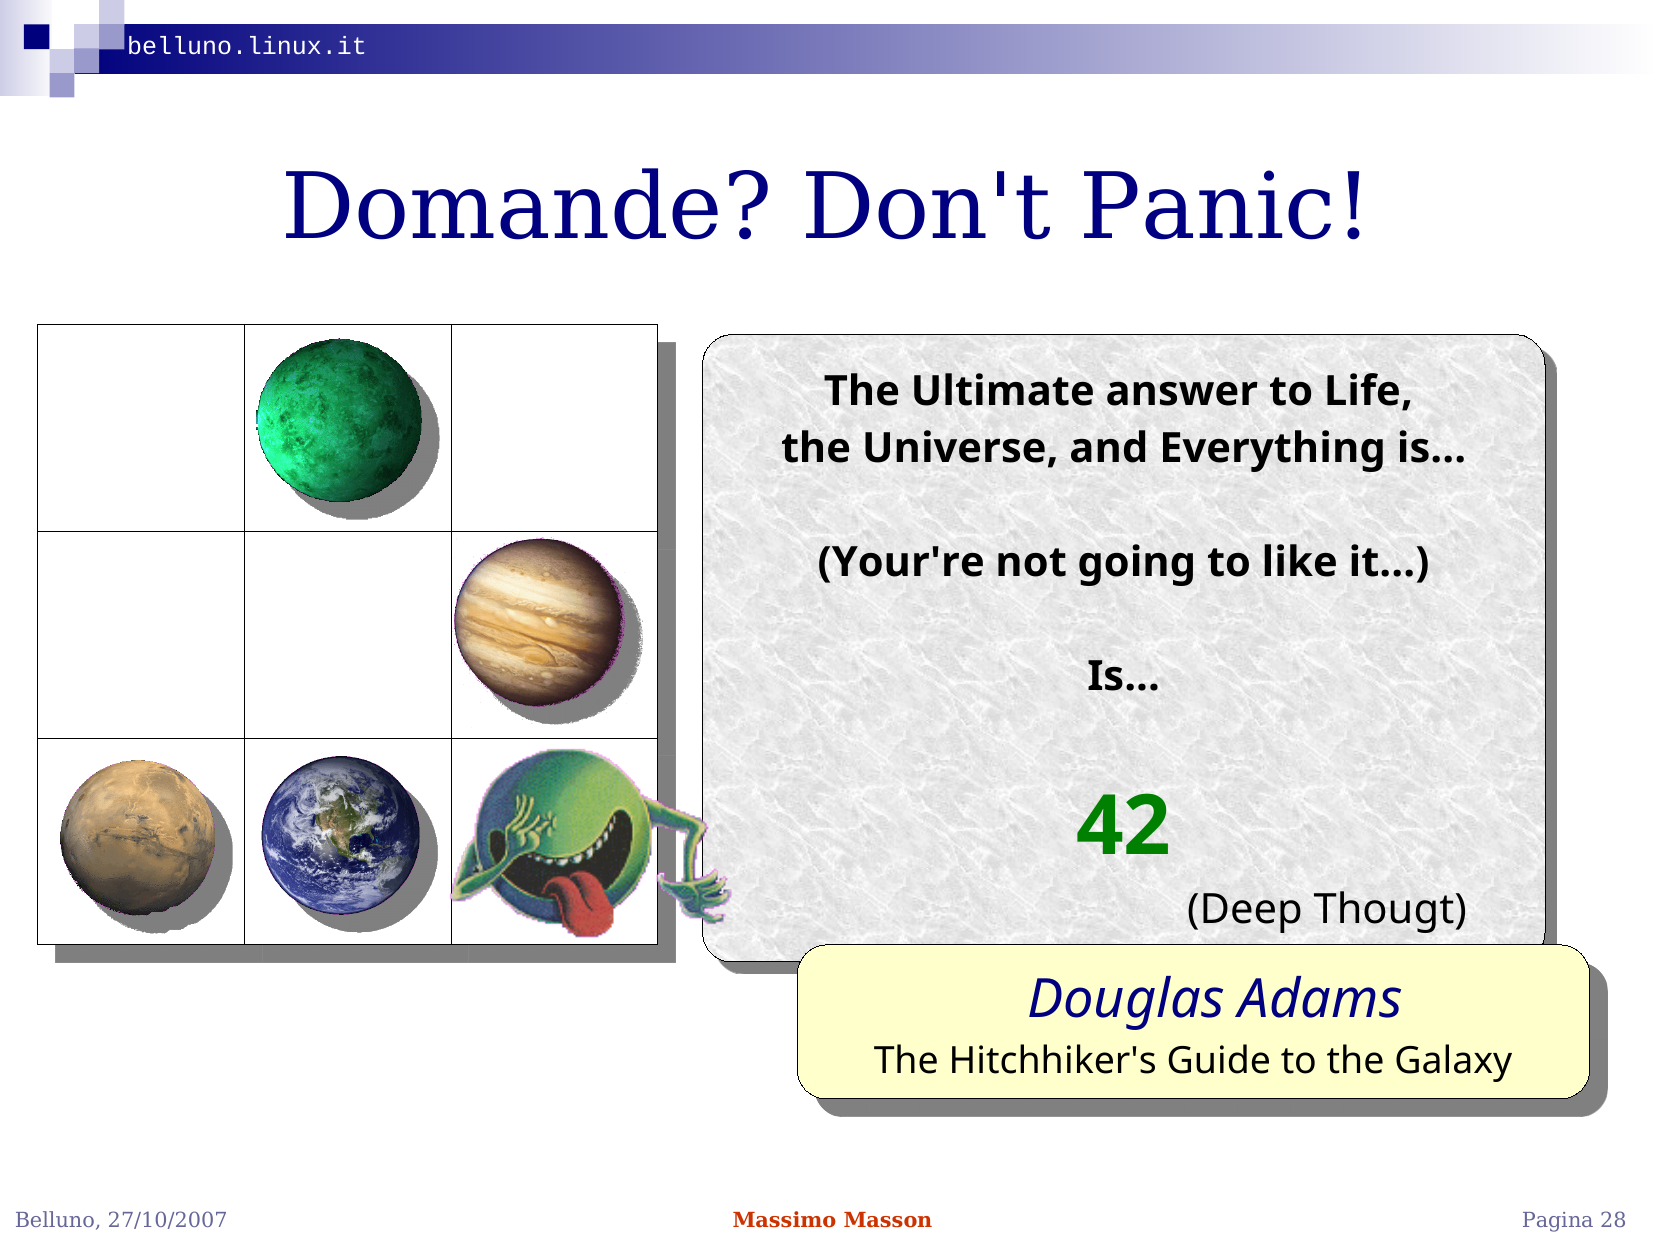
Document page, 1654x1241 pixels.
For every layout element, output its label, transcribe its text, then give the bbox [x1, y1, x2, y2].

picture [60, 760, 215, 916]
picture [451, 531, 629, 710]
text_box [37, 324, 658, 945]
picture [260, 746, 739, 945]
title Domande? Don't Panic! [121, 98, 1534, 315]
text_box Douglas Adams The Hitchhiker's Guide to the Galaxy [797, 944, 1590, 1099]
text_box The Ultimate answer to Life, the Universe, and Everything is... (Your're not going to like it...) Is... 42 (Deep Thougt) [702, 334, 1546, 962]
picture [256, 338, 422, 502]
